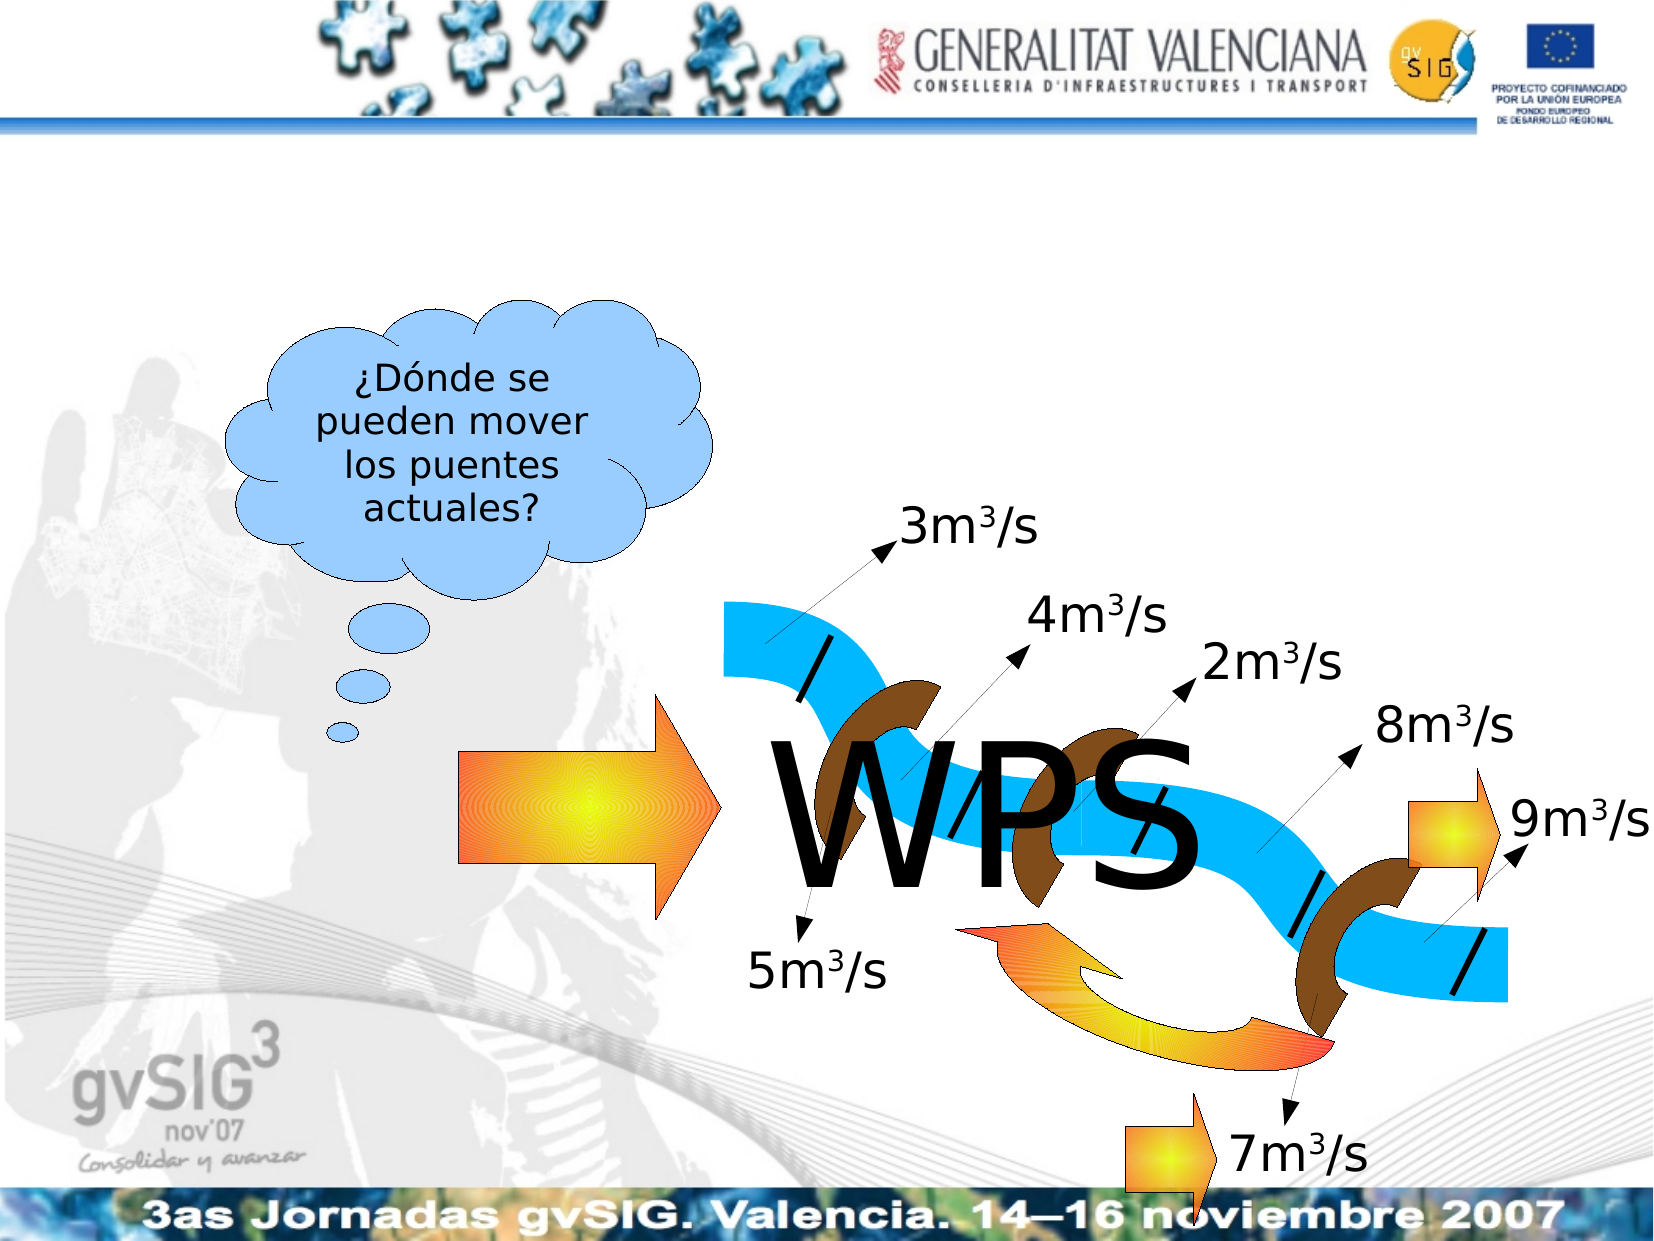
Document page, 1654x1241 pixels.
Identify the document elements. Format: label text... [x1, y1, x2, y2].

text_box [1125, 1093, 1217, 1226]
text_box ¿Dónde se pueden mover los puentes actuales? [348, 603, 430, 654]
text_box 5m3/s [731, 934, 904, 1009]
picture [0, 0, 1654, 1241]
text_box ¿Dónde se pueden mover los puentes actuales? [336, 669, 391, 704]
text_box [997, 768, 1501, 1071]
text_box 2m3/s [1186, 625, 1359, 701]
text_box 4m3/s [1011, 578, 1183, 653]
text_box 9m3/s [1495, 782, 1653, 858]
text_box 8m3/s [1359, 688, 1531, 764]
text_box [458, 694, 722, 920]
text_box 7m3/s [1212, 1117, 1385, 1193]
text_box WPS [749, 694, 1238, 943]
text_box 3m3/s [883, 489, 1055, 565]
text_box ¿Dónde se pueden mover los puentes actuales? [225, 300, 713, 601]
text_box [875, 680, 941, 694]
